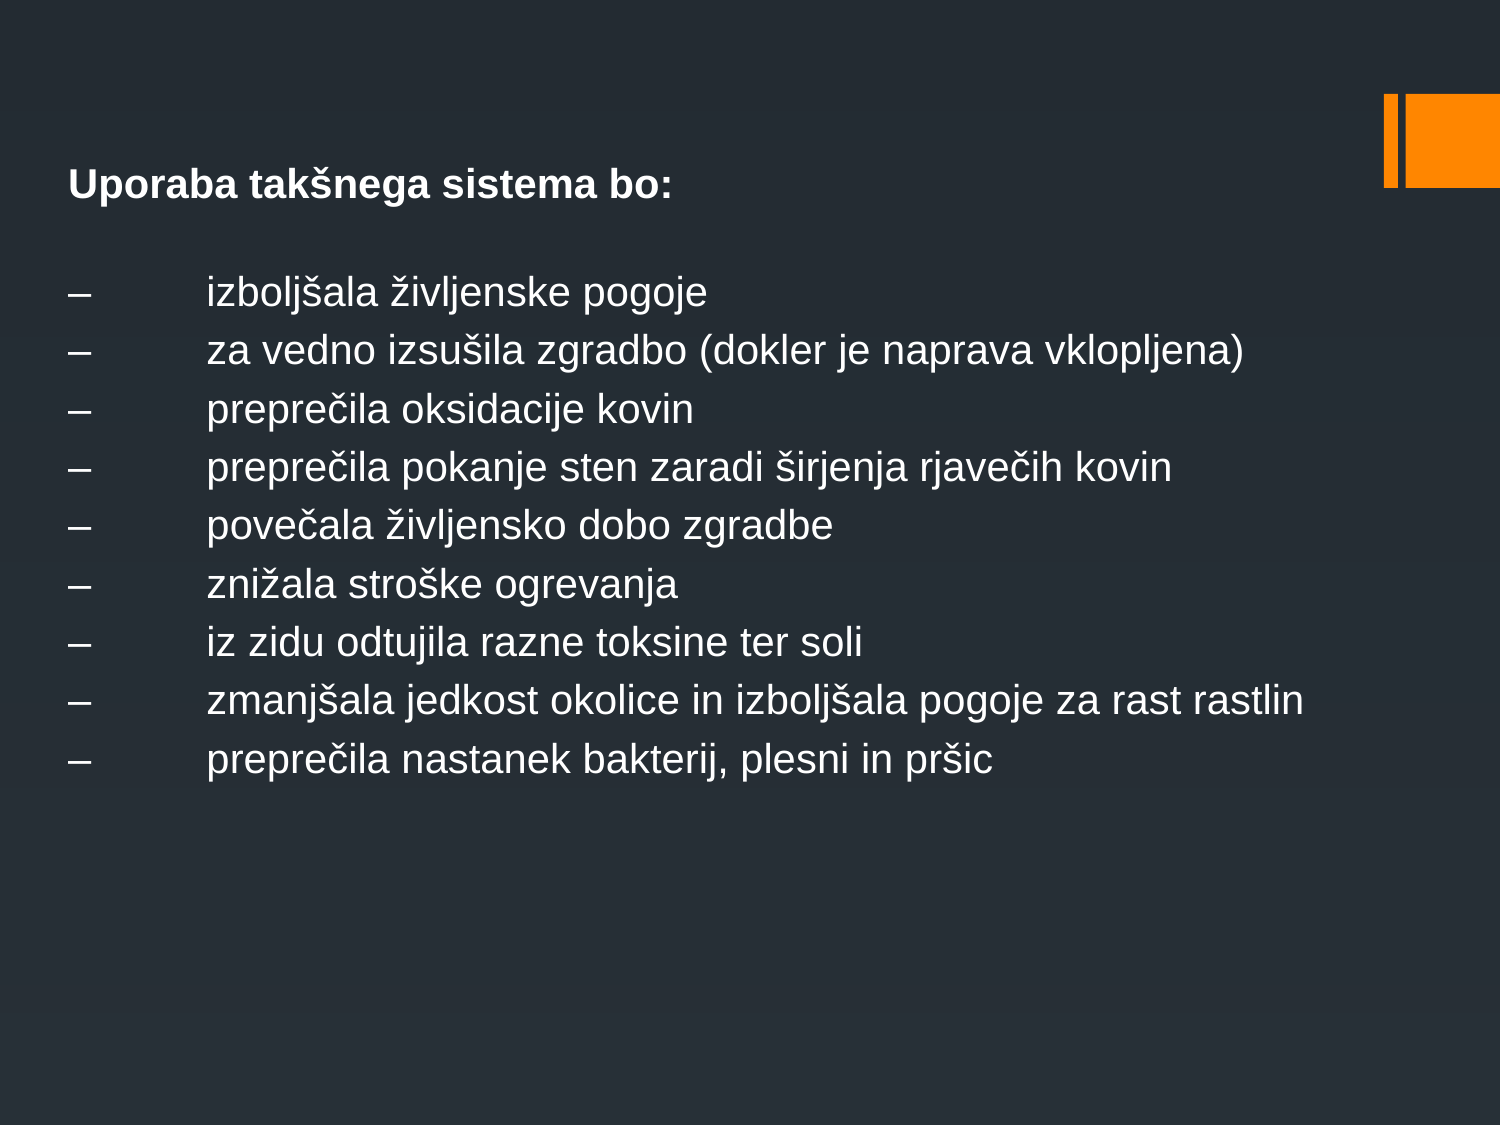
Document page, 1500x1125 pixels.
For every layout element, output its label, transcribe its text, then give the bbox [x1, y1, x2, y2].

list Uporaba takšnega sistema bo: – izboljšala življenske pogoje – za vedno izsušila zgradbo (dokler je naprava vklopljena) – preprečila oksidacije kovin – preprečila pokanje sten zaradi širjenja rjavečih kovin – povečala življensko dobo zgradbe – znižala stroške ogrevanja – iz zidu odtujila razne toksine ter soli – zmanjšala jedkost okolice in izboljšala pogoje za rast rastlin – preprečila nastanek bakterij, plesni in pršic [53, 148, 1353, 1125]
